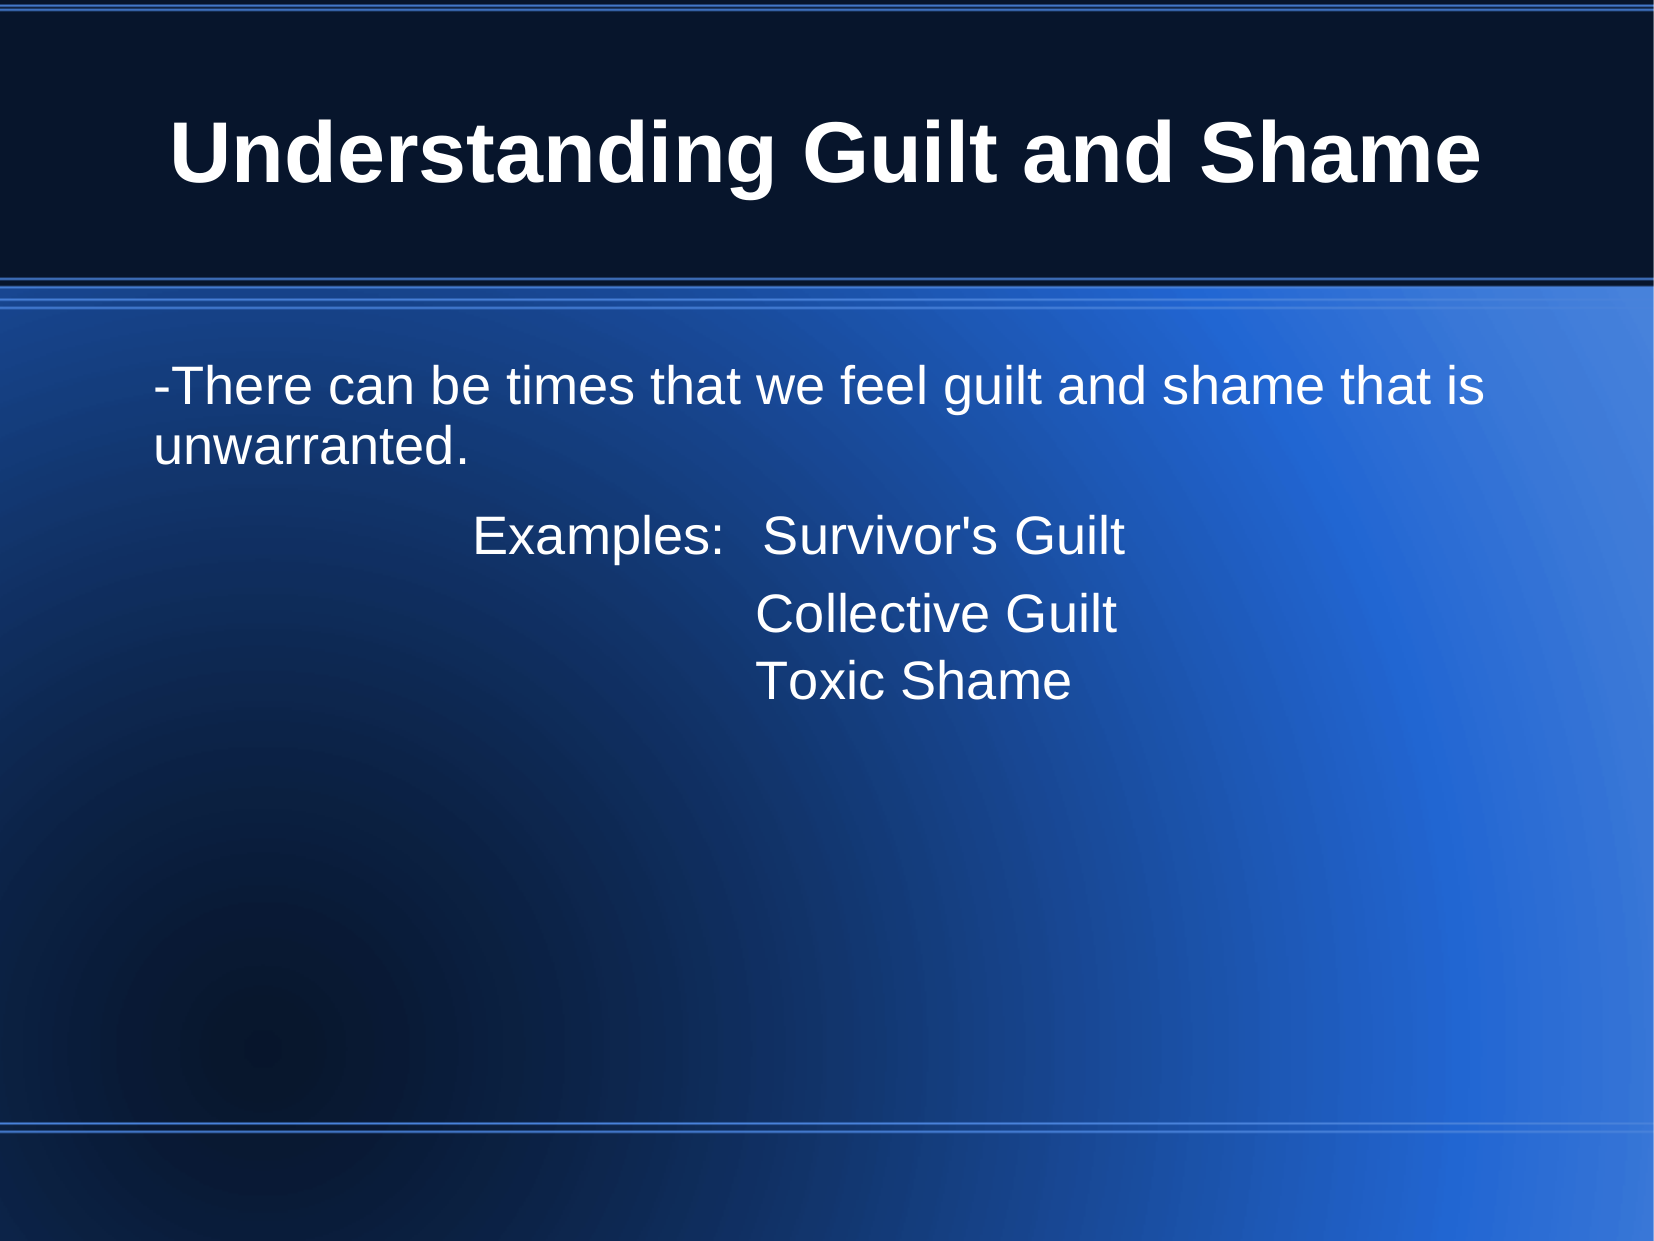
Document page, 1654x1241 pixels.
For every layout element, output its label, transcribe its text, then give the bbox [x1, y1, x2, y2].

title Understanding Guilt and Shame [82, 49, 1571, 257]
list -There can be times that we feel guilt and shame that is unwarranted. Examples: Survivor's Guilt Collective Guilt Toxic Shame [82, 355, 1571, 1058]
picture [0, 0, 1654, 1241]
